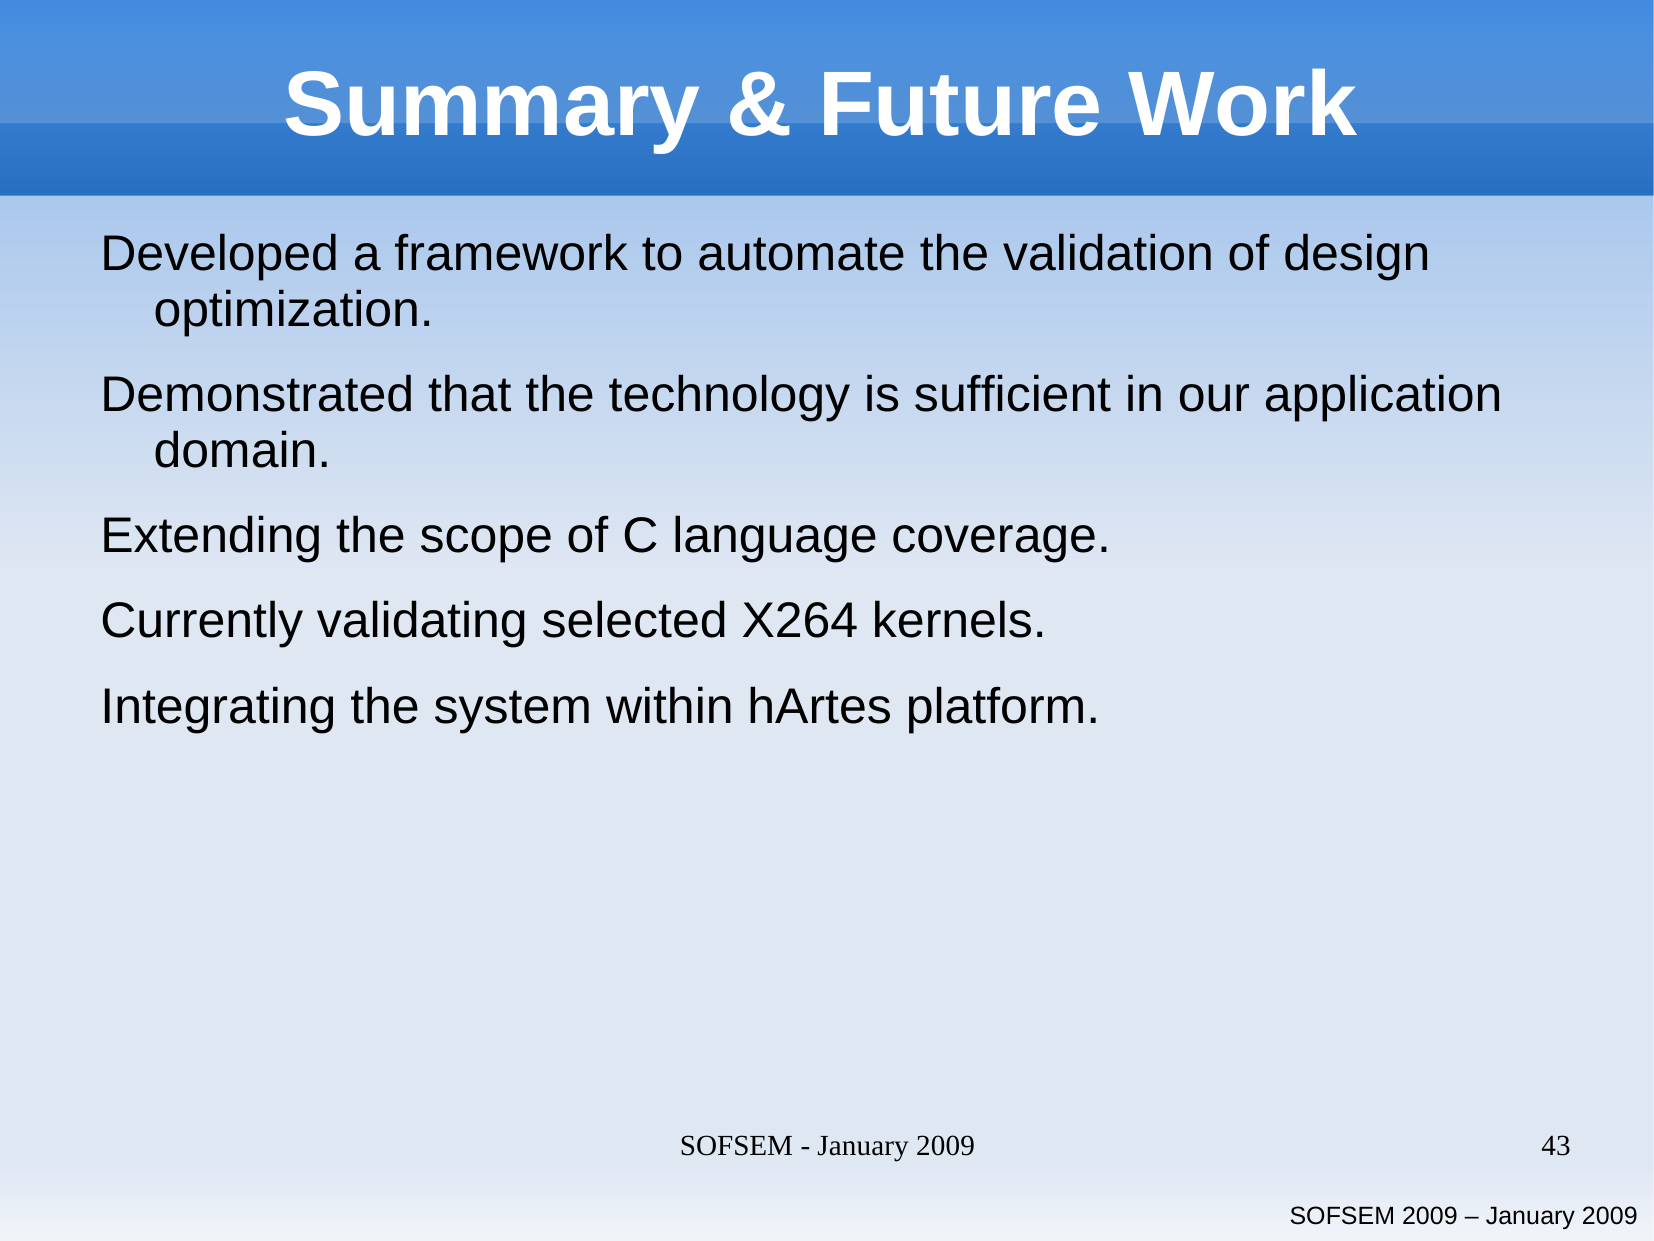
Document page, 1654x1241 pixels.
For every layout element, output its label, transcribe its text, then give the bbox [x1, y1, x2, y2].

title Summary & Future Work [76, 7, 1565, 200]
list Developed a framework to automate the validation of design optimization. Demonstrated that the technology is sufficient in our application domain. Extending the scope of C language coverage. Currently validating selected X264 kernels. Integrating the system within hArtes platform. [82, 225, 1571, 1029]
picture [0, 0, 1654, 1241]
text_box SOFSEM 2009 – January 2009 [1274, 1194, 1654, 1237]
